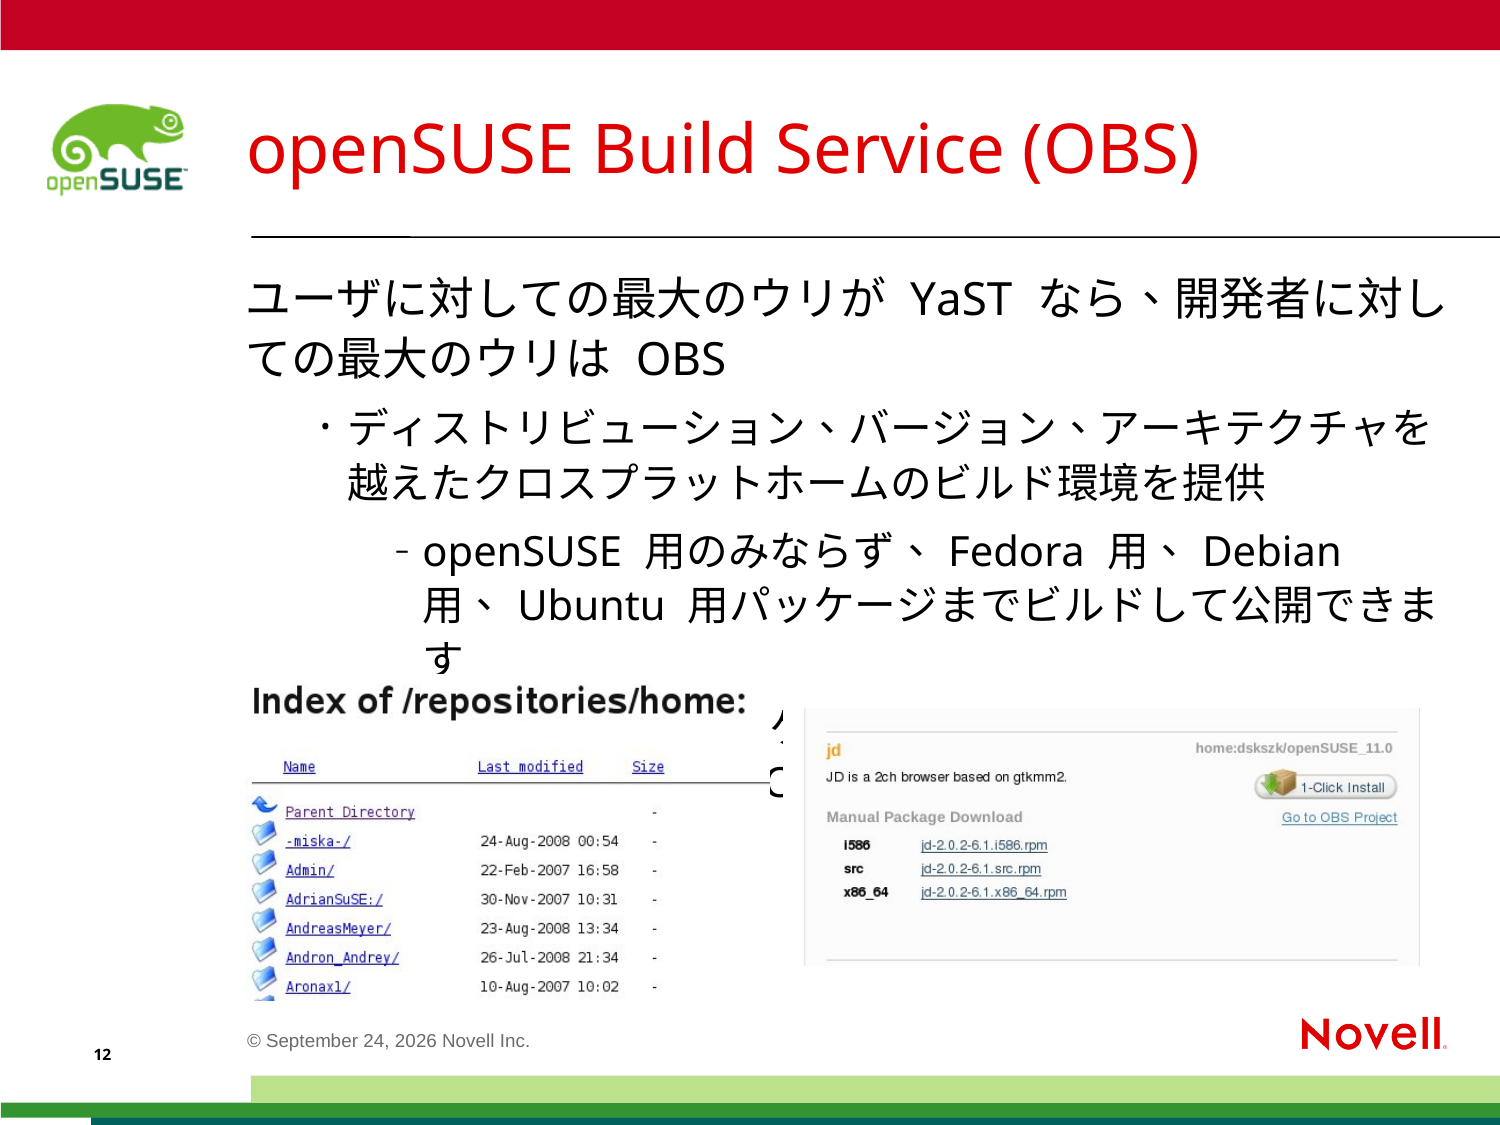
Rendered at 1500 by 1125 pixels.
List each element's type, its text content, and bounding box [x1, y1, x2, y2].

picture [47, 104, 188, 197]
list ユーザに対しての最大のウリが YaST なら、開発者に対しての最大のウリは OBS ディストリビューション、バージョン、アーキテクチャを越えたクロスプラットホームのビルド環境を提供 openSUSE 用のみならず、Fedora 用、Debian 用、Ubuntu 用パッケージまでビルドして公開できます openSUSE 用パッケージであれば、ビルドして公開したパッケージは1-Click-Install で簡単にインストールできます [245, 267, 1458, 980]
picture [783, 708, 1437, 966]
picture [1295, 1011, 1453, 1056]
picture [245, 674, 770, 1001]
title openSUSE Build Service (OBS) [246, 60, 1409, 239]
